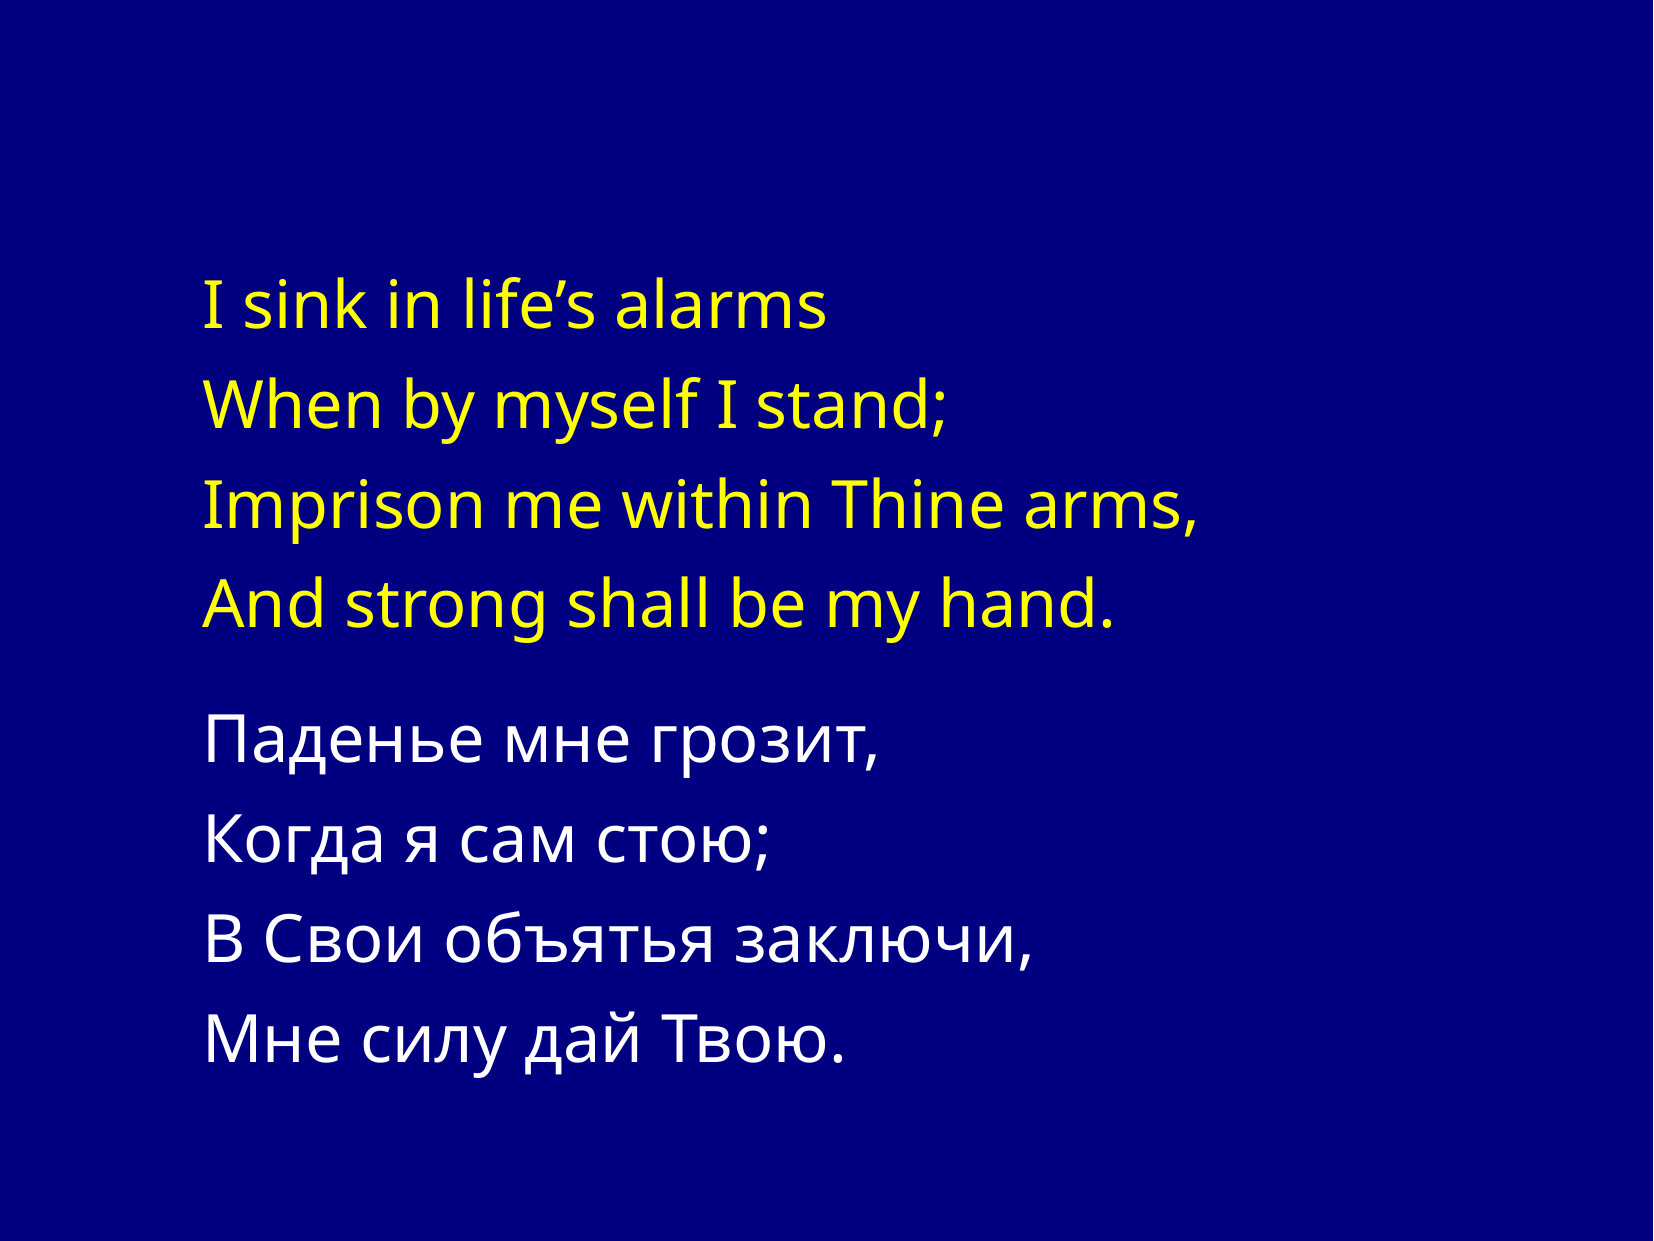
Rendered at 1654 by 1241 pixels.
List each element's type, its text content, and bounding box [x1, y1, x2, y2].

text_box Паденье мне грозит, Когда я сам стою; В Свои объятья заключи, Мне силу дай Твою. [75, 675, 1576, 1163]
text_box I sink in life’s alarms When by myself I stand; Imprison me within Thine arms, And strong shall be my hand. [75, 150, 1576, 638]
